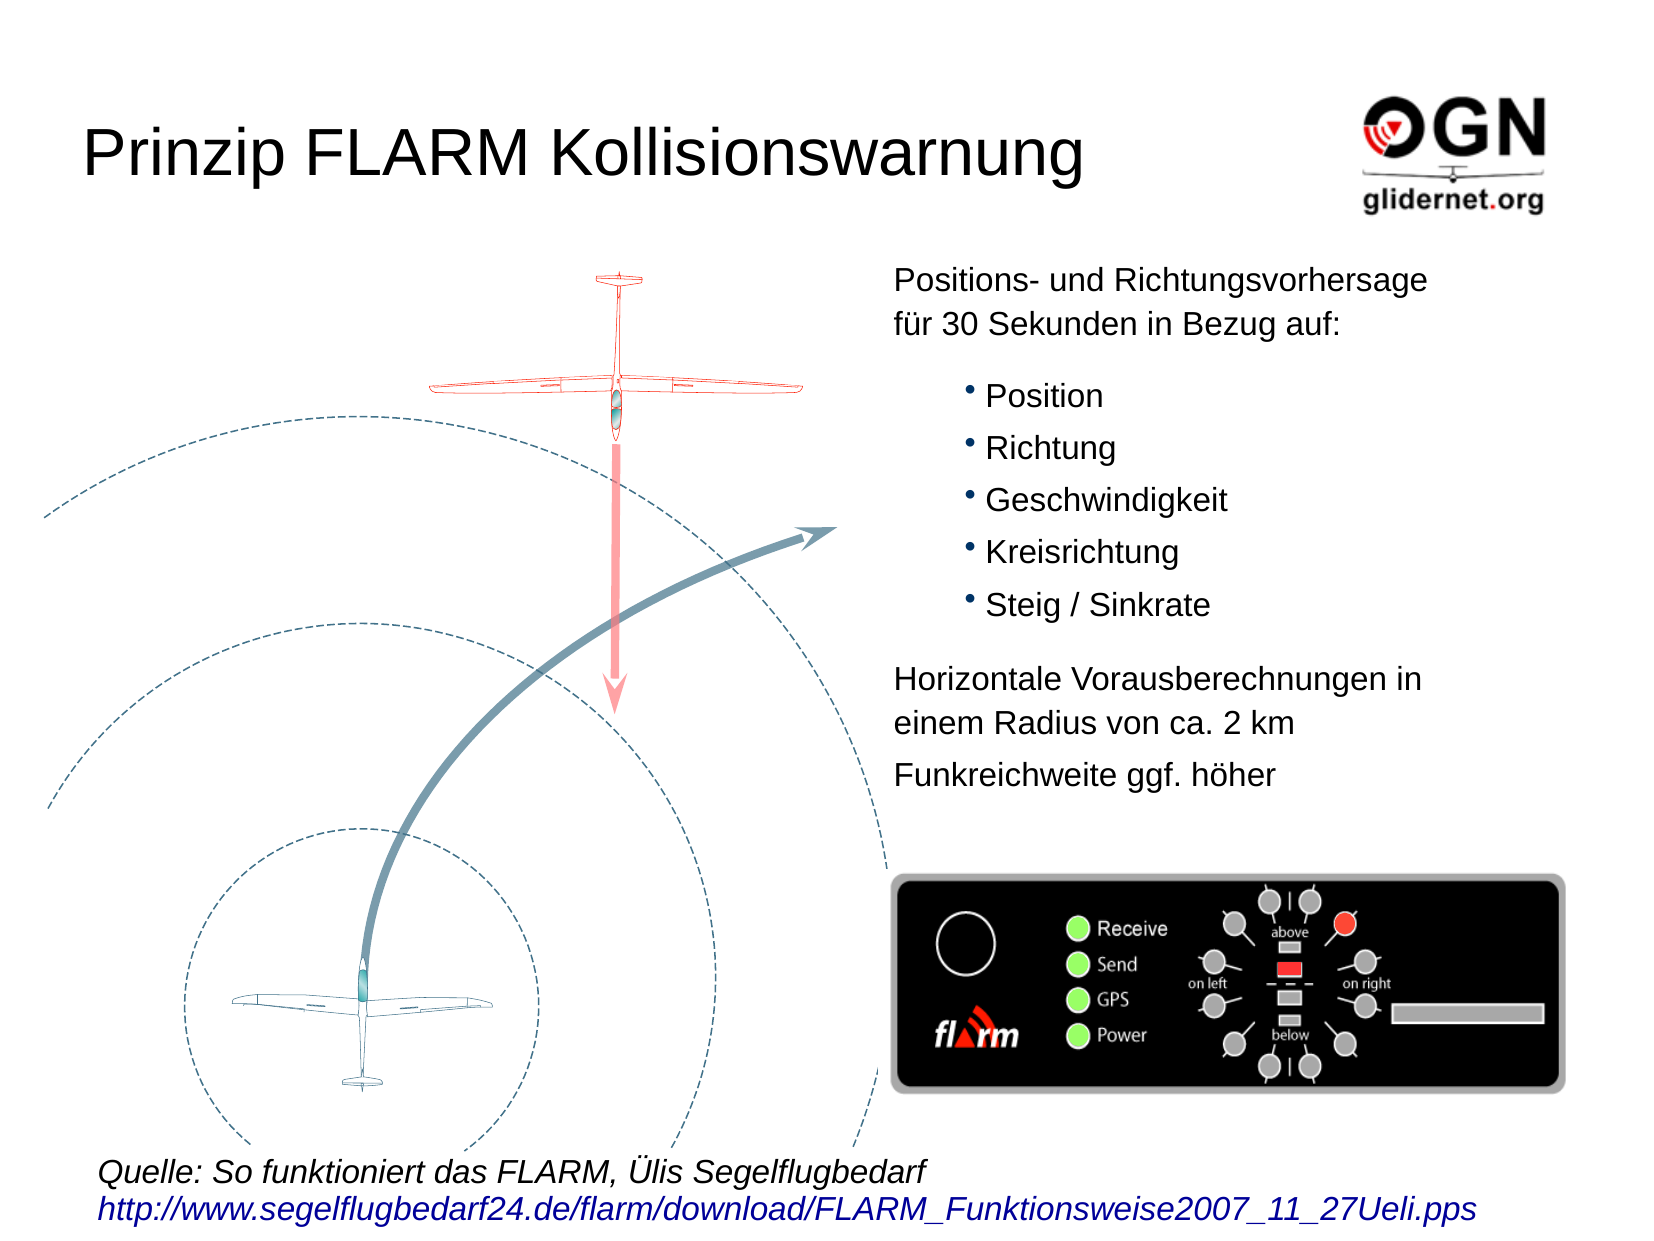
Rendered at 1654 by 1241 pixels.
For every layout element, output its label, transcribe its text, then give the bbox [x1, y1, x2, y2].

text_box [258, 957, 467, 1092]
text_box Position Richtung Geschwindigkeit Kreisrichtung Steig / Sinkrate [949, 362, 1244, 631]
text_box [1068, 989, 1088, 1010]
text_box [429, 271, 803, 441]
text_box Positions- und Richtungsvorhersage für 30 Sekunden in Bezug auf: [878, 246, 1471, 351]
text_box [1278, 962, 1301, 975]
text_box [1335, 913, 1355, 934]
text_box Horizontale Vorausberechnungen in einem Radius von ca. 2 km Funkreichweite ggf. höher [878, 645, 1471, 802]
text_box [1068, 953, 1088, 975]
text_box [421, 1007, 466, 1013]
title Prinzip FLARM Kollisionswarnung [82, 48, 1337, 256]
picture [1336, 34, 1571, 270]
text_box [232, 994, 257, 1004]
text_box [468, 997, 493, 1008]
picture [878, 869, 1576, 1100]
text_box Quelle: So funktioniert das FLARM, Ülis Segelflugbedarf http://www.segelflugbedarf24.de/flarm/download/FLARM_Funktionsweise2007_11_27Ueli.pps [82, 1145, 1571, 1235]
text_box [1068, 1025, 1088, 1046]
text_box [1068, 917, 1088, 938]
